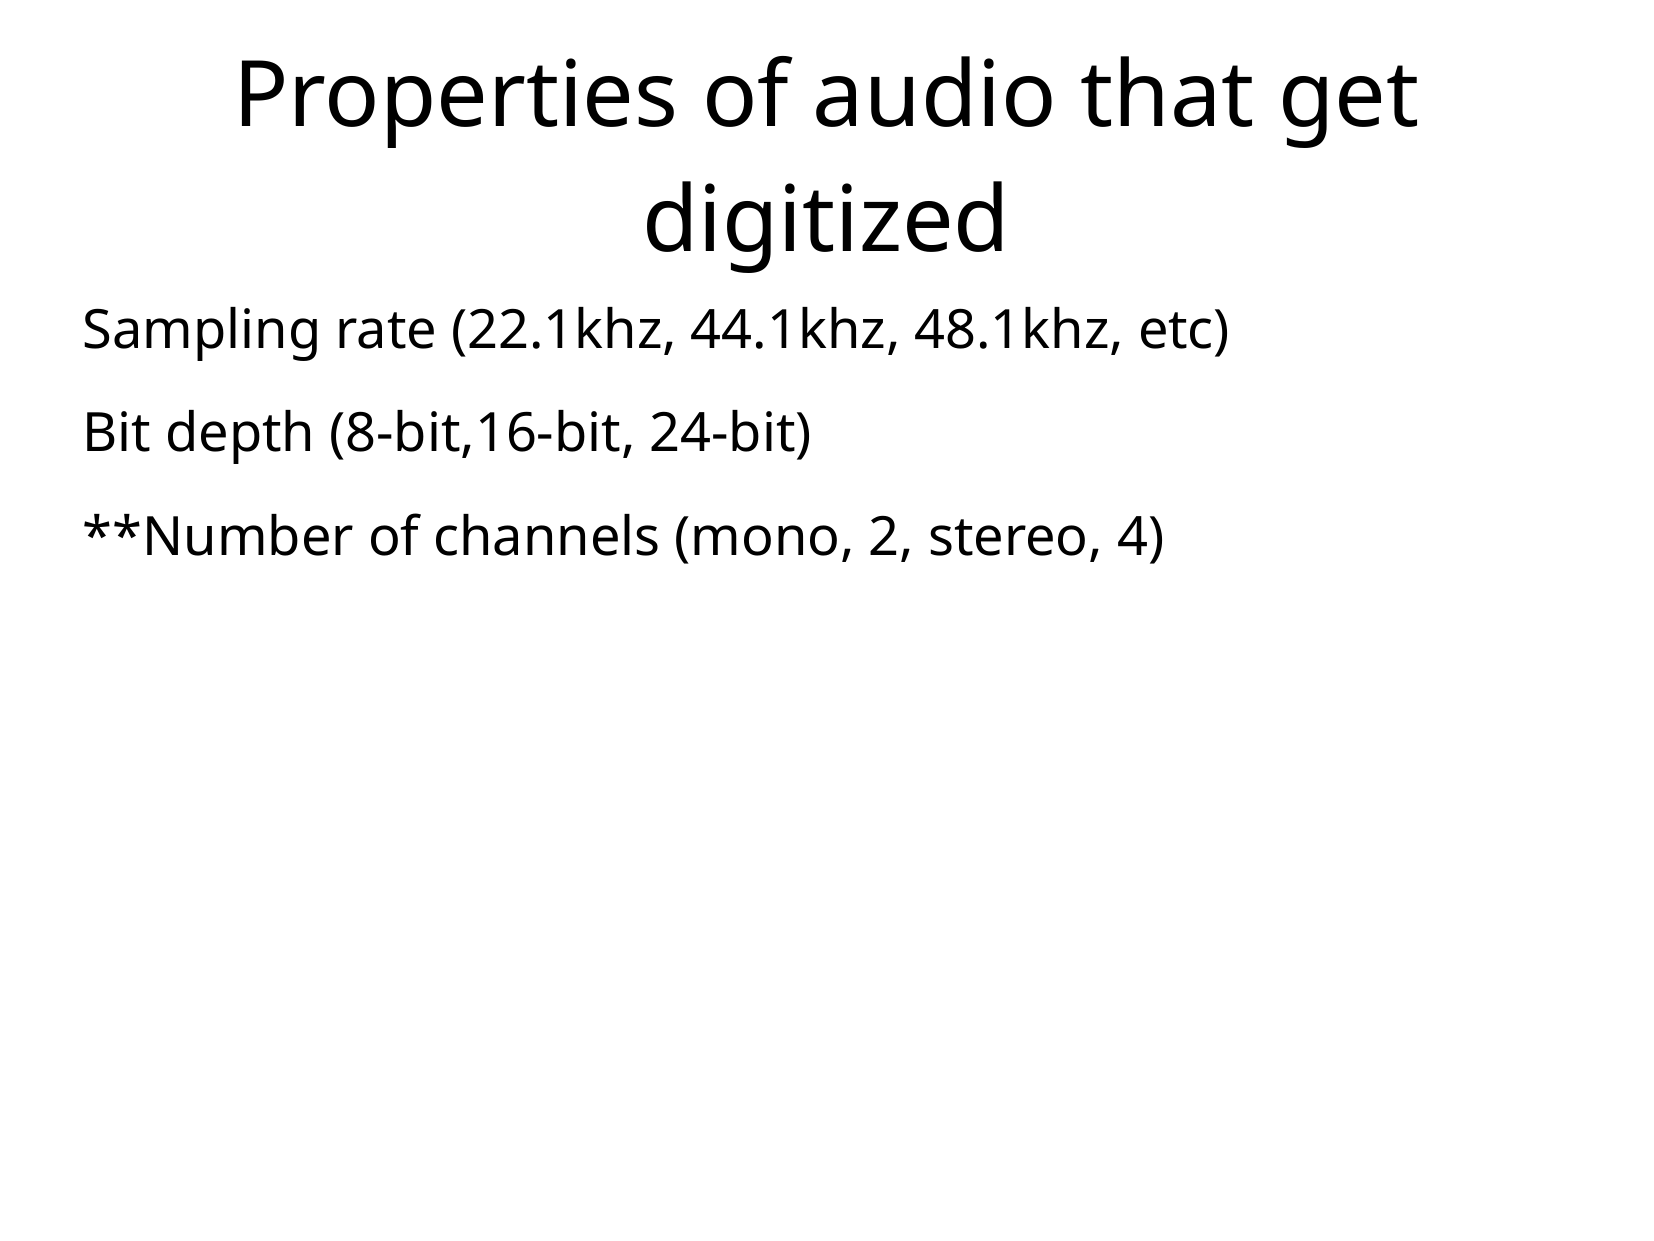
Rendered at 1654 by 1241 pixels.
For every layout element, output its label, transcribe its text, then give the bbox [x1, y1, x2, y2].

list Sampling rate (22.1khz, 44.1khz, 48.1khz, etc) Bit depth (8-bit,16-bit, 24-bit) **Number of channels (mono, 2, stereo, 4) [82, 290, 1571, 1109]
title Properties of audio that get digitized [82, 37, 1571, 269]
